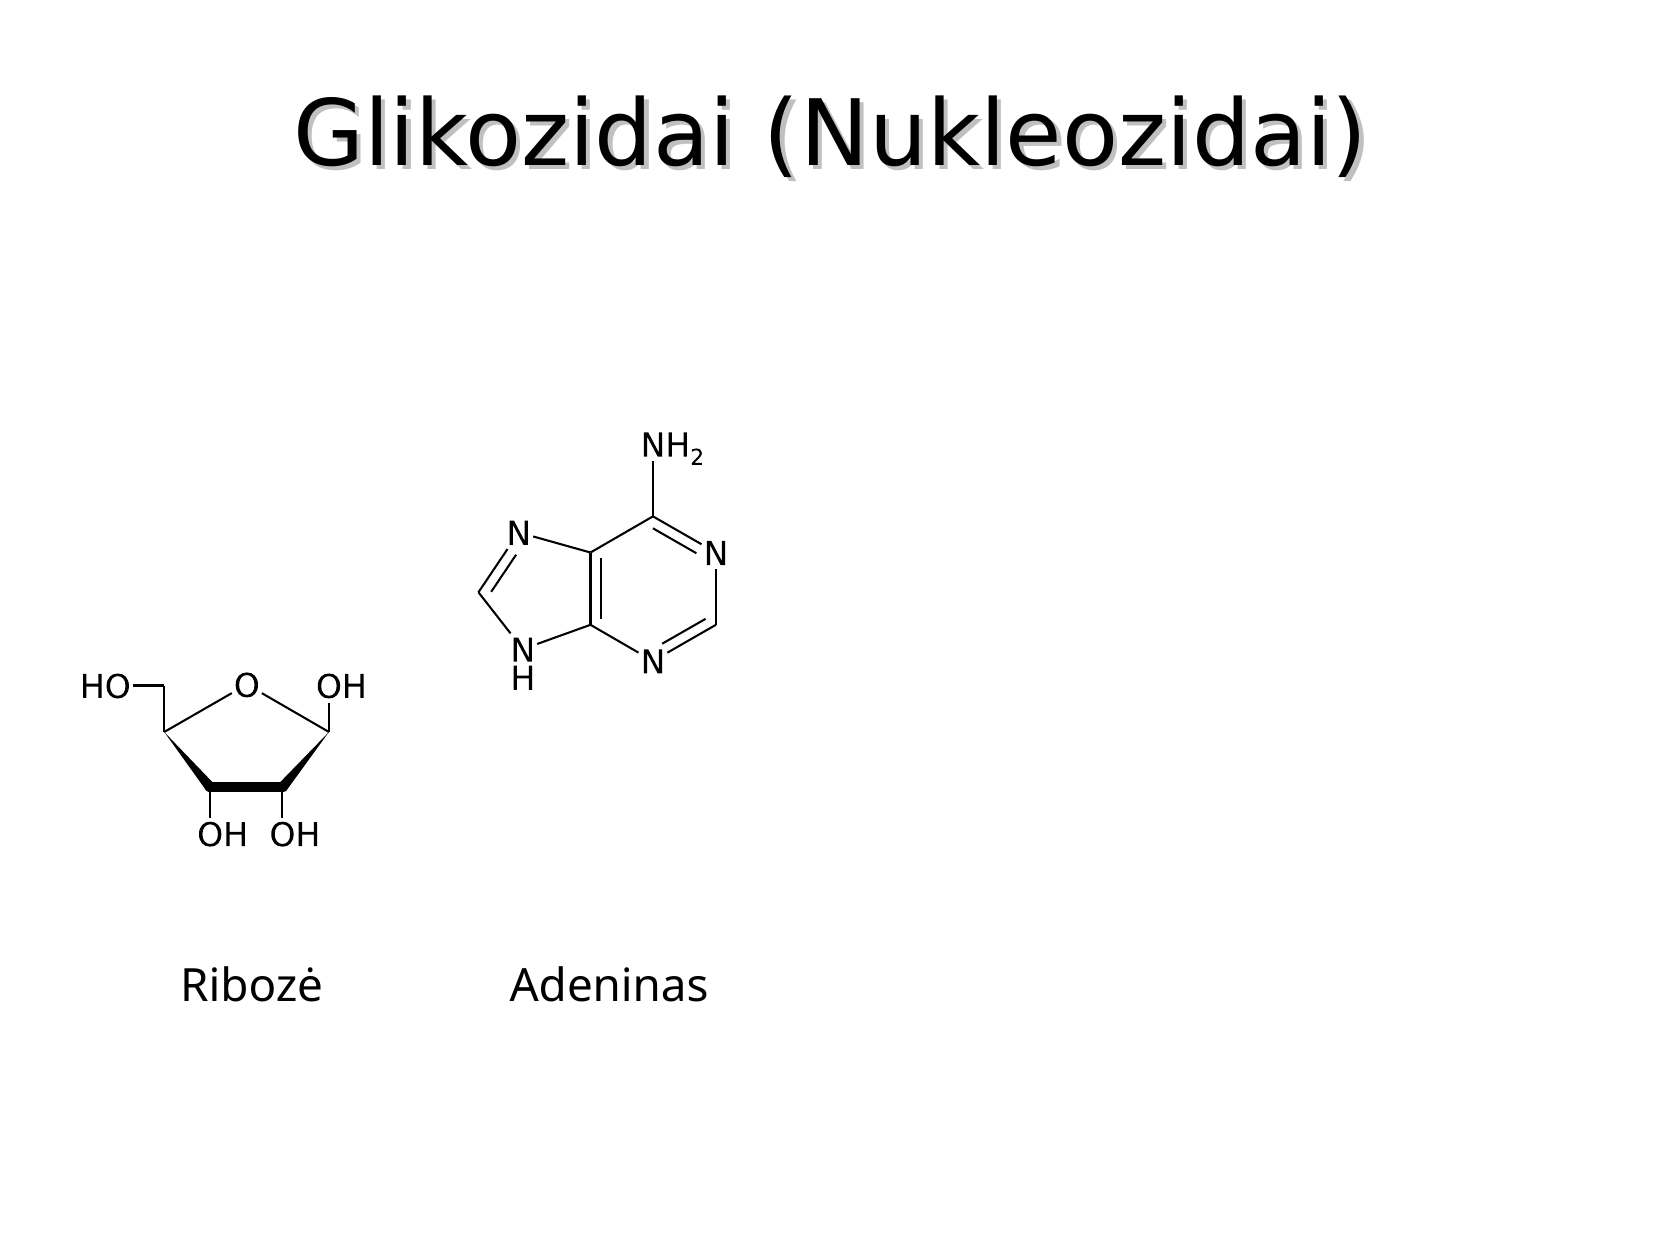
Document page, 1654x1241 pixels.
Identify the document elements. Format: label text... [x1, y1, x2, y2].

text_box Adeninas [494, 944, 733, 1021]
text_box Ribozė [165, 944, 342, 1021]
picture [75, 421, 736, 863]
title Glikozidai (Nukleozidai) [86, 37, 1576, 230]
